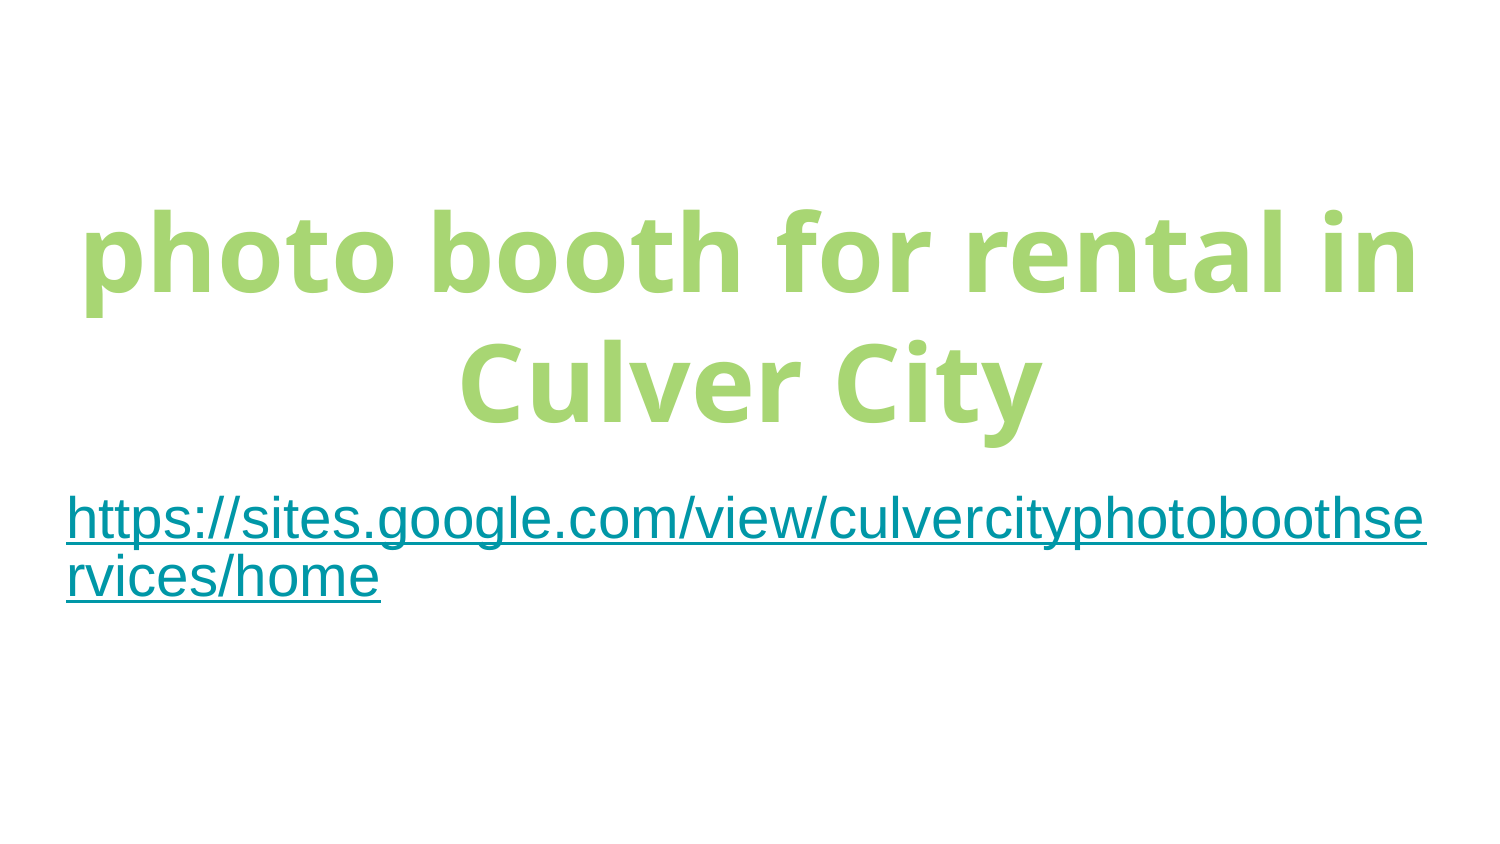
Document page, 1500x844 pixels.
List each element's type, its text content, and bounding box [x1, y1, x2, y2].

title photo booth for rental in Culver City [51, 122, 1449, 459]
subtitle https://sites.google.com/view/culvercityphotoboothservices/home [51, 464, 1449, 595]
